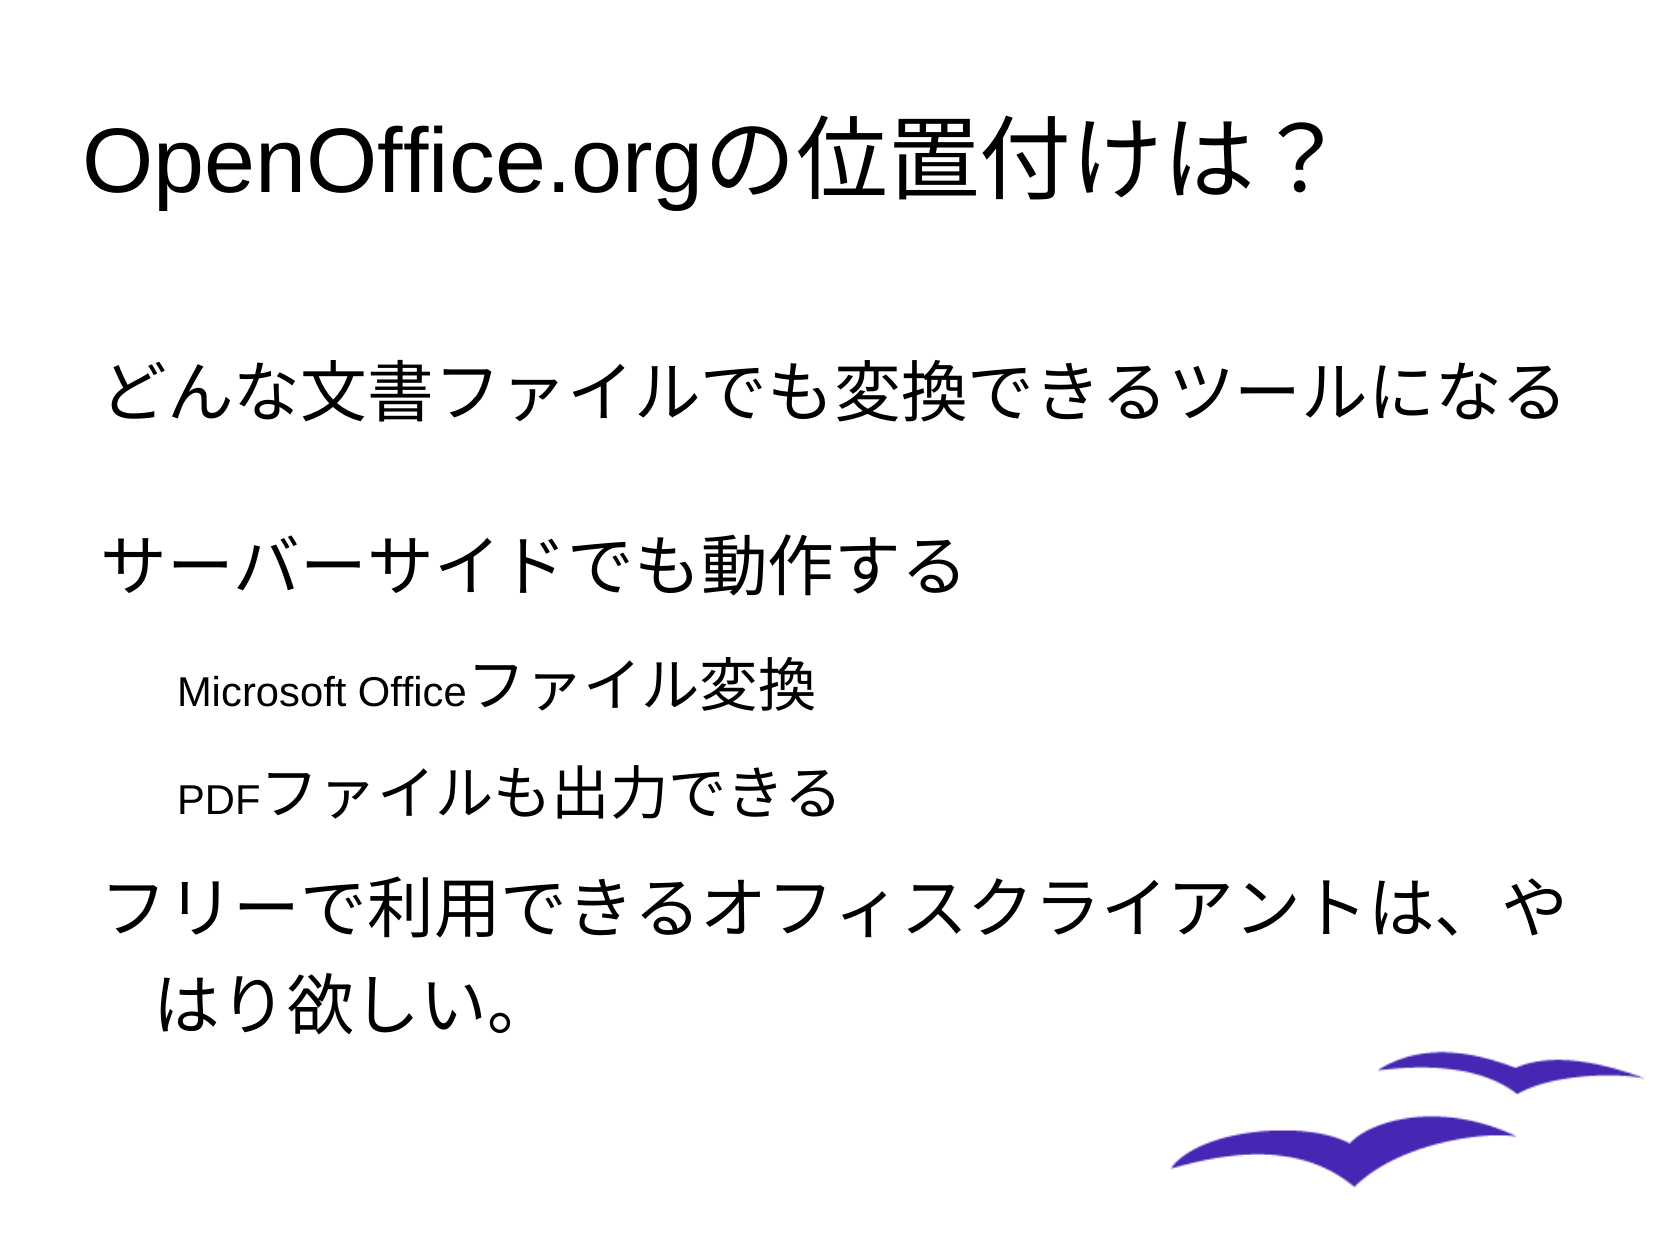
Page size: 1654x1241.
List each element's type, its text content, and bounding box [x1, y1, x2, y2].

list どんな文書ファイルでも変換できるツールになる サーバーサイドでも動作する Microsoft Officeファイル変換 PDFファイルも出力できる フリーで利用できるオフィスクライアントは、やはり欲しい。 [82, 290, 1571, 1109]
title OpenOffice.orgの位置付けは？ [82, 49, 1571, 257]
picture [1166, 1044, 1654, 1192]
